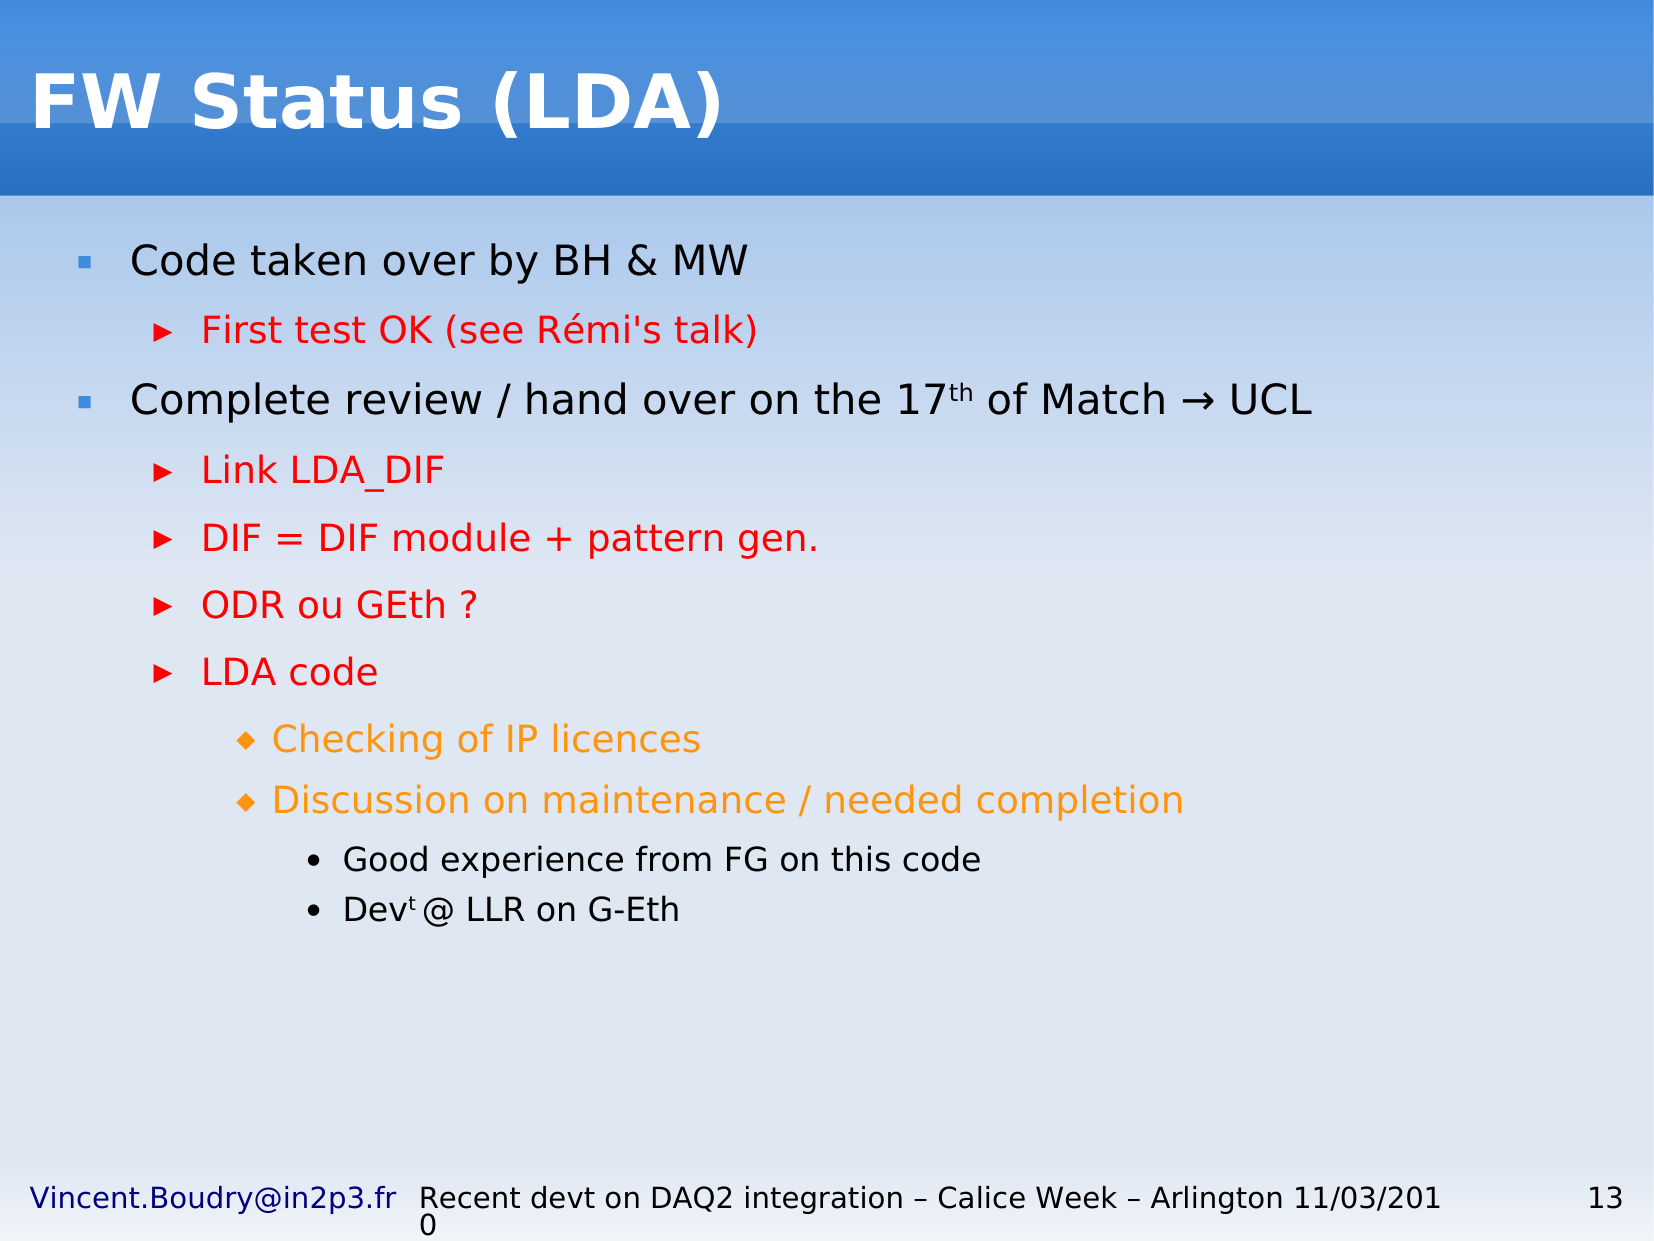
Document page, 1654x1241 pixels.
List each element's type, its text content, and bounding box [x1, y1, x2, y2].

title FW Status (LDA) [29, 7, 1654, 200]
list Code taken over by BH & MW First test OK (see Rémi's talk) Complete review / hand over on the 17th of Match → UCL Link LDA_DIF DIF = DIF module + pattern gen. ODR ou GEth ? LDA code Checking of IP licences Discussion on maintenance / needed completion Good experience from FG on this code Devt @ LLR on G-Eth [59, 236, 1595, 1137]
picture [0, 0, 1654, 1241]
